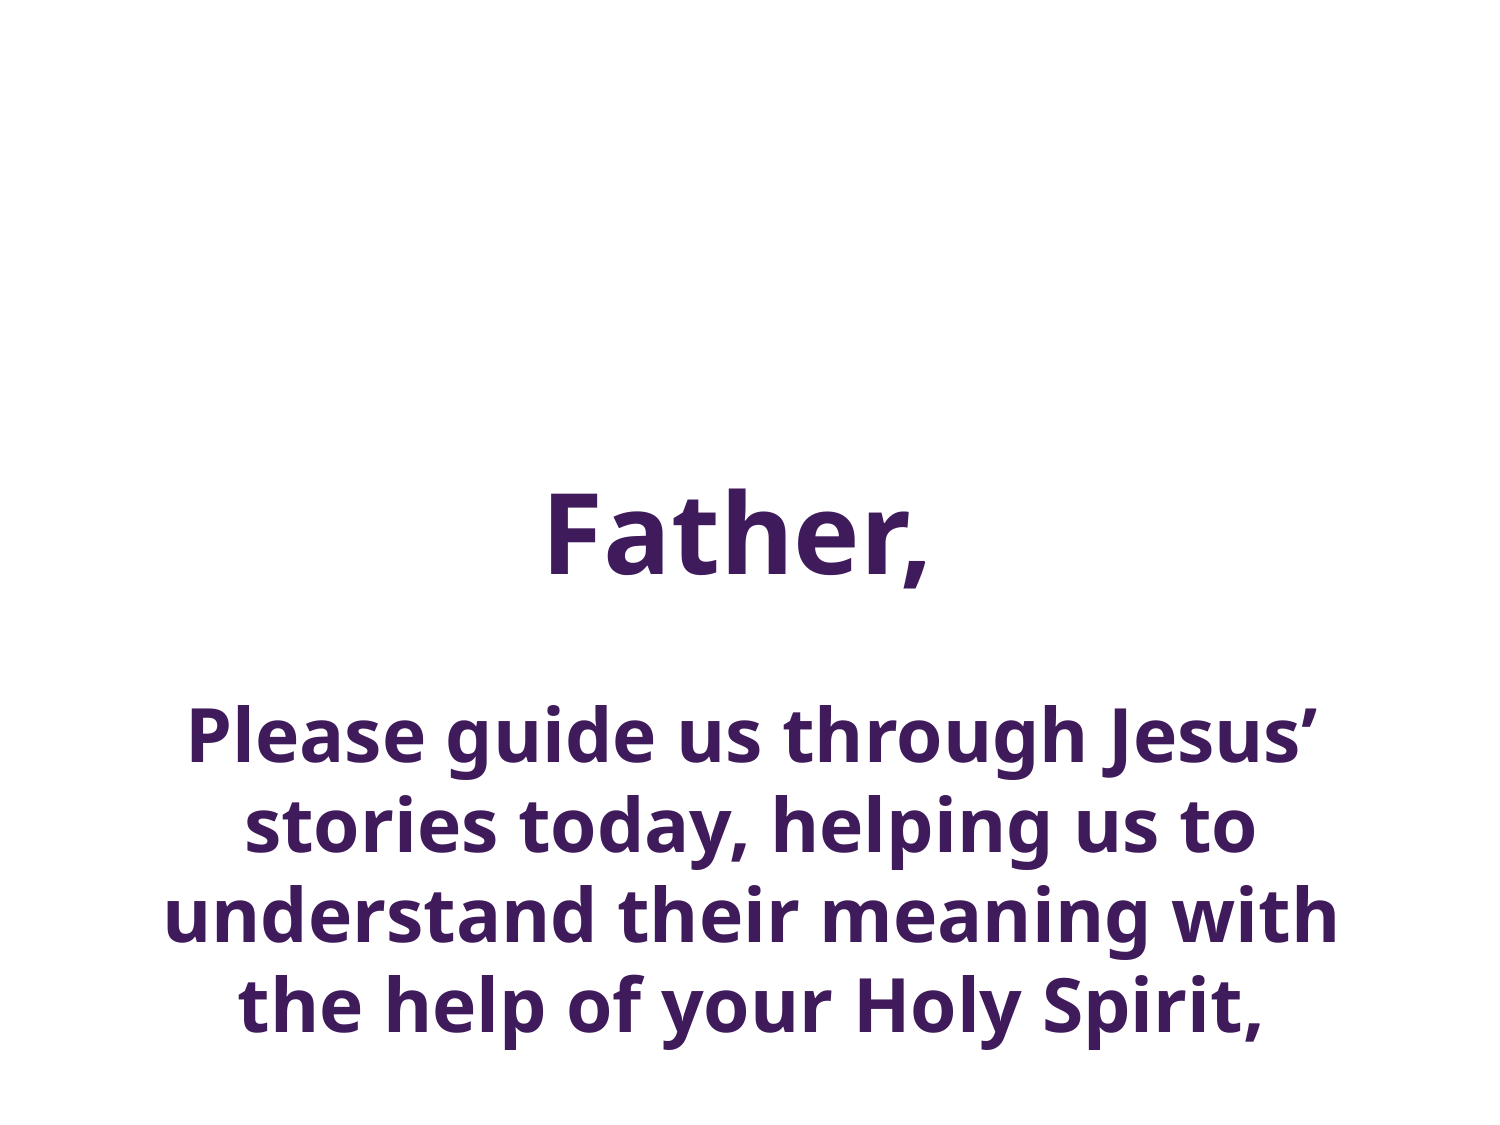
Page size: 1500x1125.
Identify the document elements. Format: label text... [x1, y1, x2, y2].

title Father, Please guide us through Jesus’ stories today, helping us to understand their meaning with the help of your Holy Spirit, In Jesus’ name, Amen [76, 184, 1427, 965]
